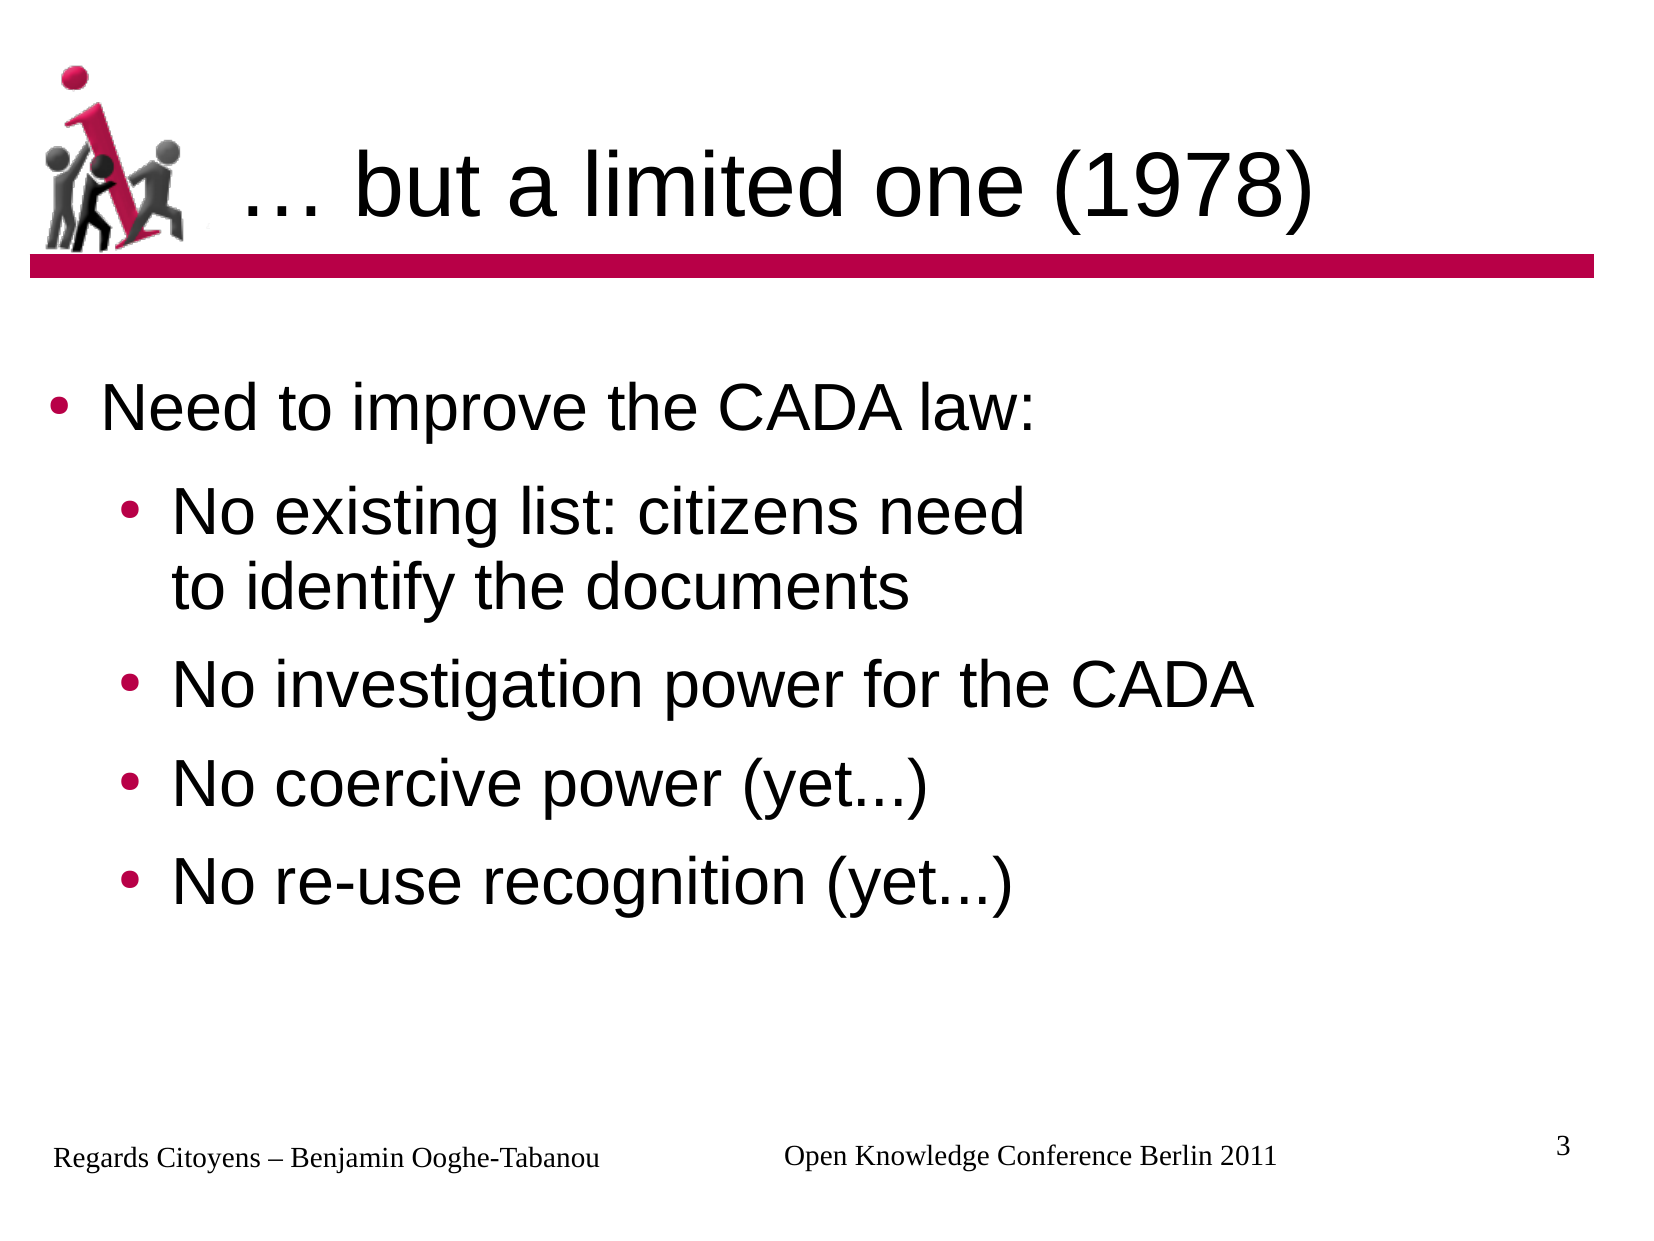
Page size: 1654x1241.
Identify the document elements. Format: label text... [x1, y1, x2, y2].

list Need to improve the CADA law: No existing list: citizens need to identify the documents No investigation power for the CADA No coercive power (yet...) No re-use recognition (yet...) [29, 265, 1654, 1085]
title … but a limited one (1978) [236, 88, 1654, 281]
picture [29, 60, 210, 254]
